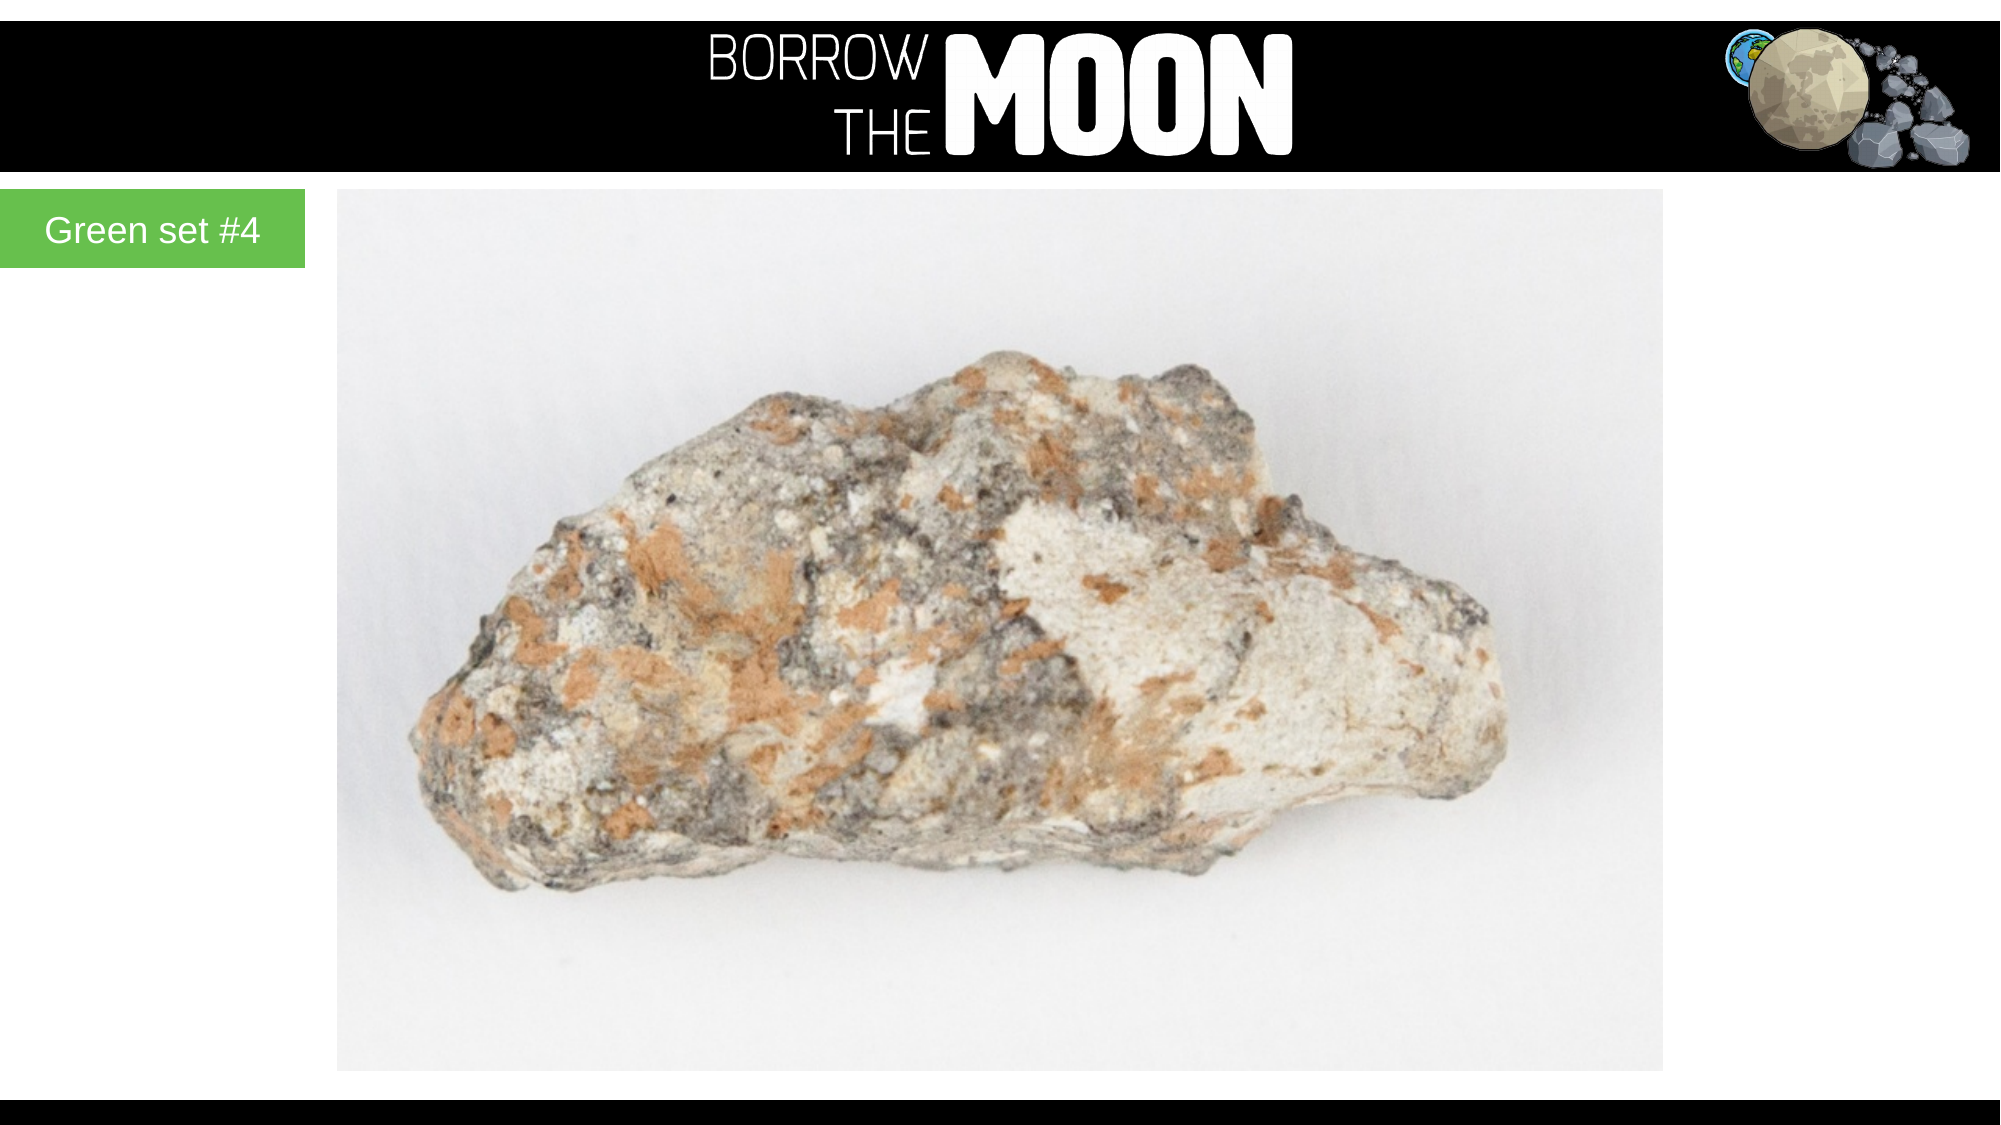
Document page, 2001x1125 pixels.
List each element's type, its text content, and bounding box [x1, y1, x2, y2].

picture [337, 189, 1663, 1071]
text_box Green set #4 [0, 189, 305, 268]
